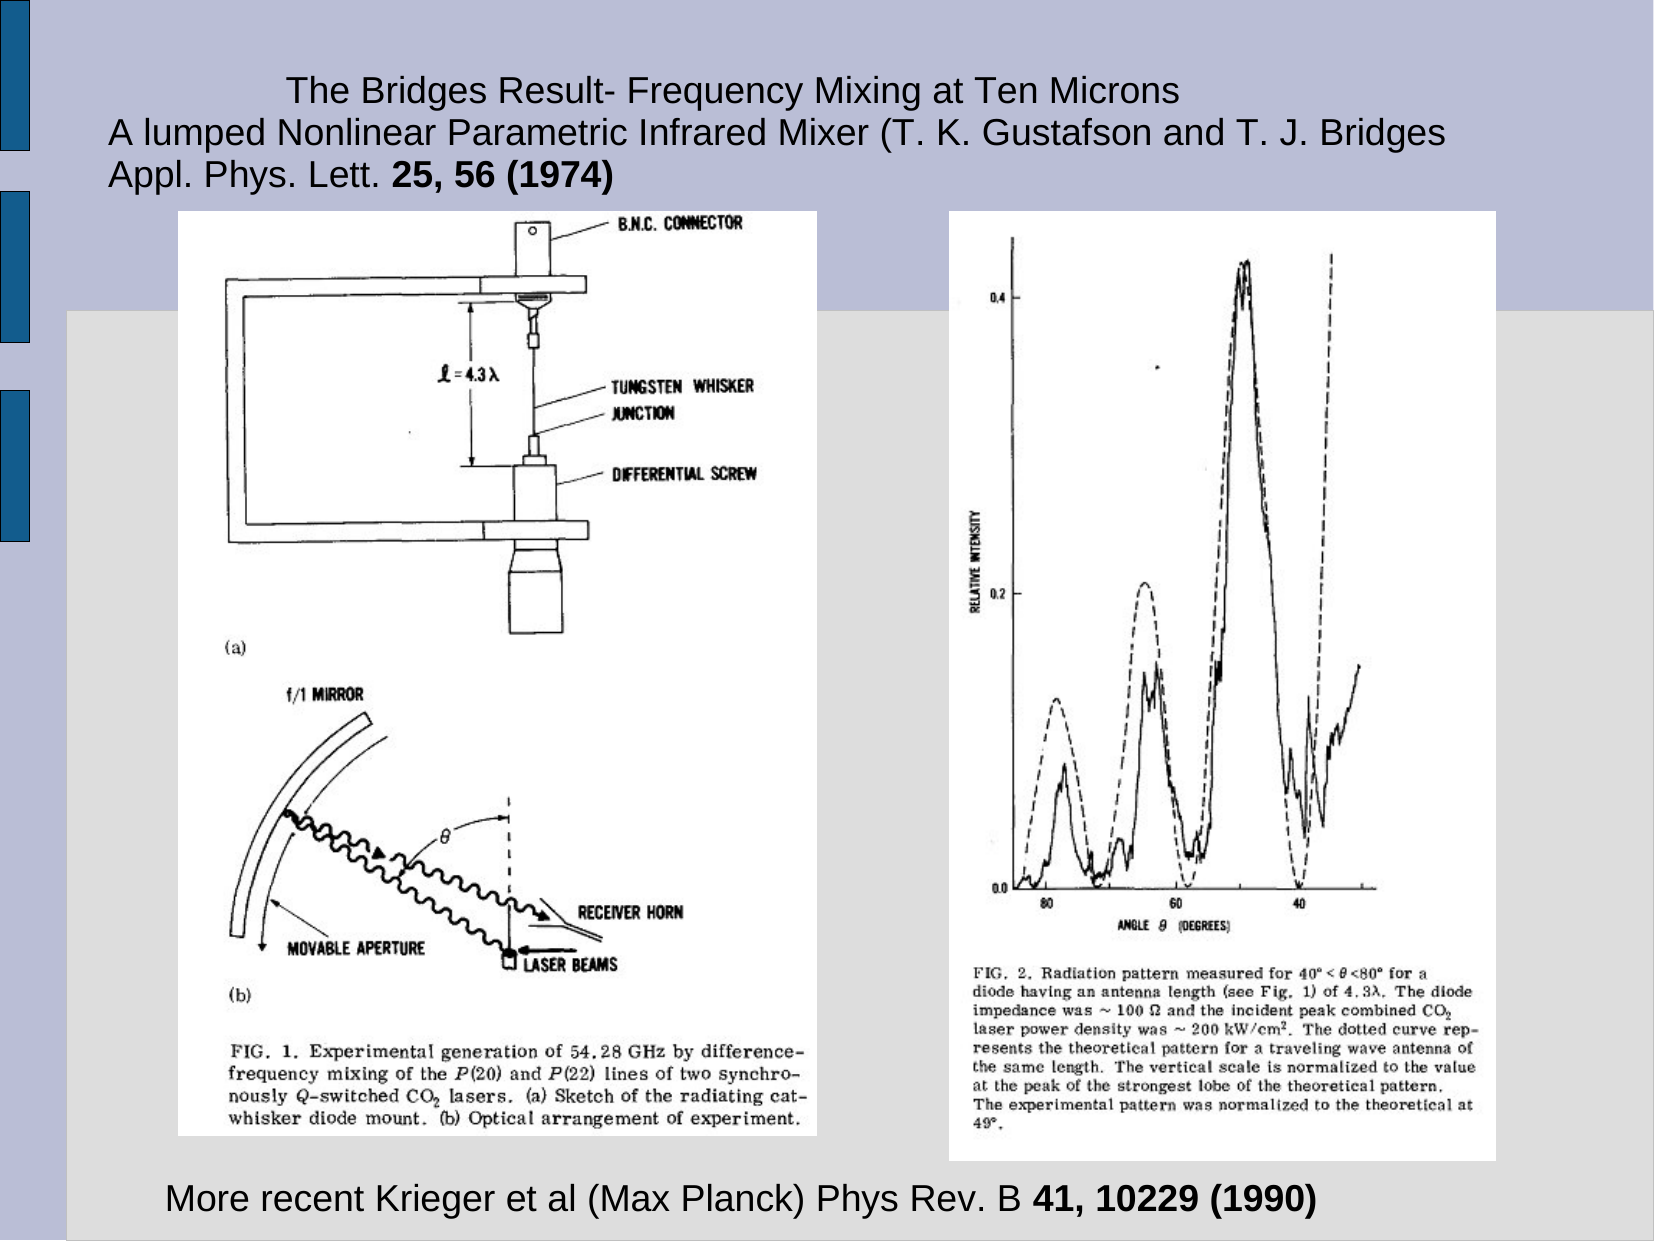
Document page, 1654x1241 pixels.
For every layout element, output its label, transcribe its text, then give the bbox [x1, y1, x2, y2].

text_box A lumped Nonlinear Parametric Infrared Mixer (T. K. Gustafson and T. J. Bridges Appl. Phys. Lett. 25, 56 (1974) [93, 104, 1462, 205]
text_box The Bridges Result- Frequency Mixing at Ten Microns [270, 62, 1196, 104]
text_box More recent Krieger et al (Max Planck) Phys Rev. B 41, 10229 (1990) [150, 1170, 1343, 1229]
picture [178, 211, 817, 1136]
picture [949, 211, 1496, 1161]
